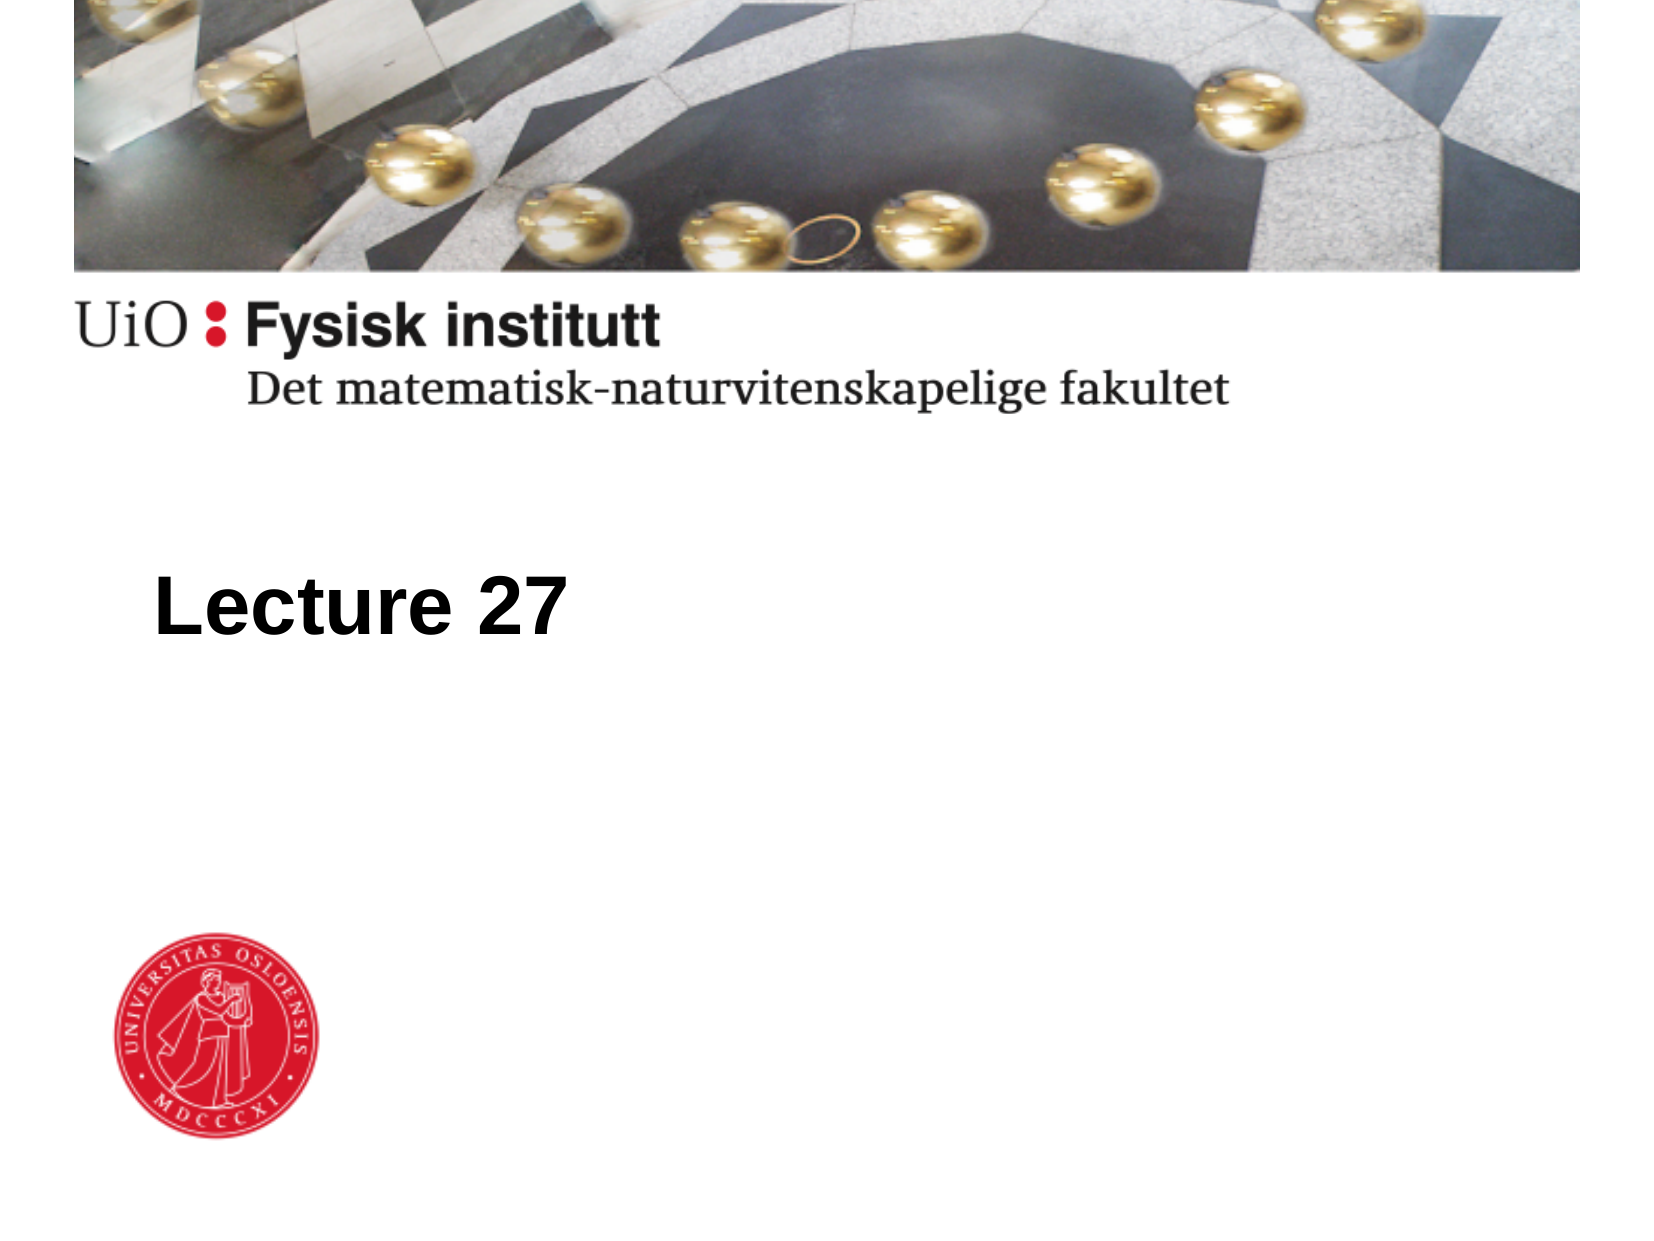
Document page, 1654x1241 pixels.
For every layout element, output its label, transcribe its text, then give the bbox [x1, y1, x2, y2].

picture [72, 292, 1238, 420]
subtitle Lecture 27 [153, 512, 1418, 699]
picture [109, 927, 326, 1147]
picture [74, 0, 1580, 280]
